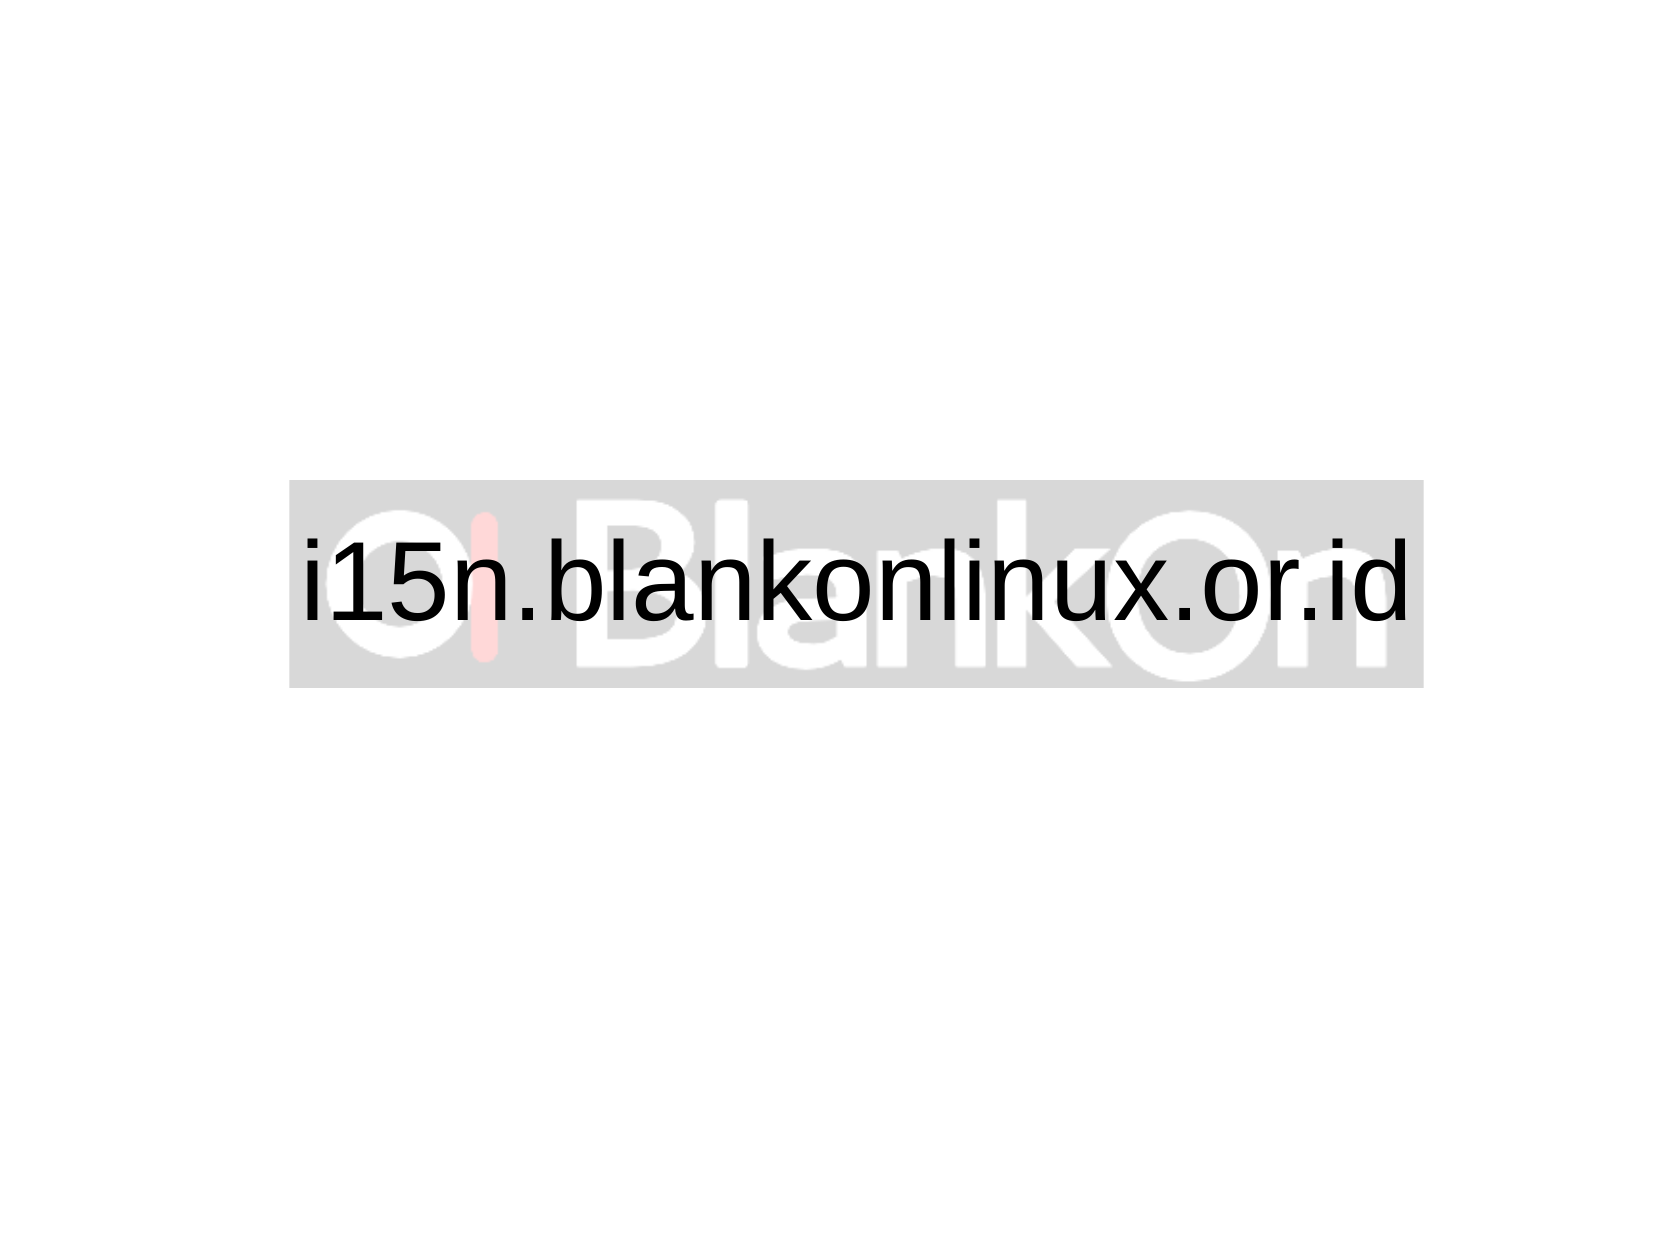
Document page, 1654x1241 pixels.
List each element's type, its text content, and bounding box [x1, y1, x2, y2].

title i15n.blankonlinux.or.id [118, 454, 1607, 662]
title i15n.blankonlinux.or.id [112, 478, 1601, 686]
